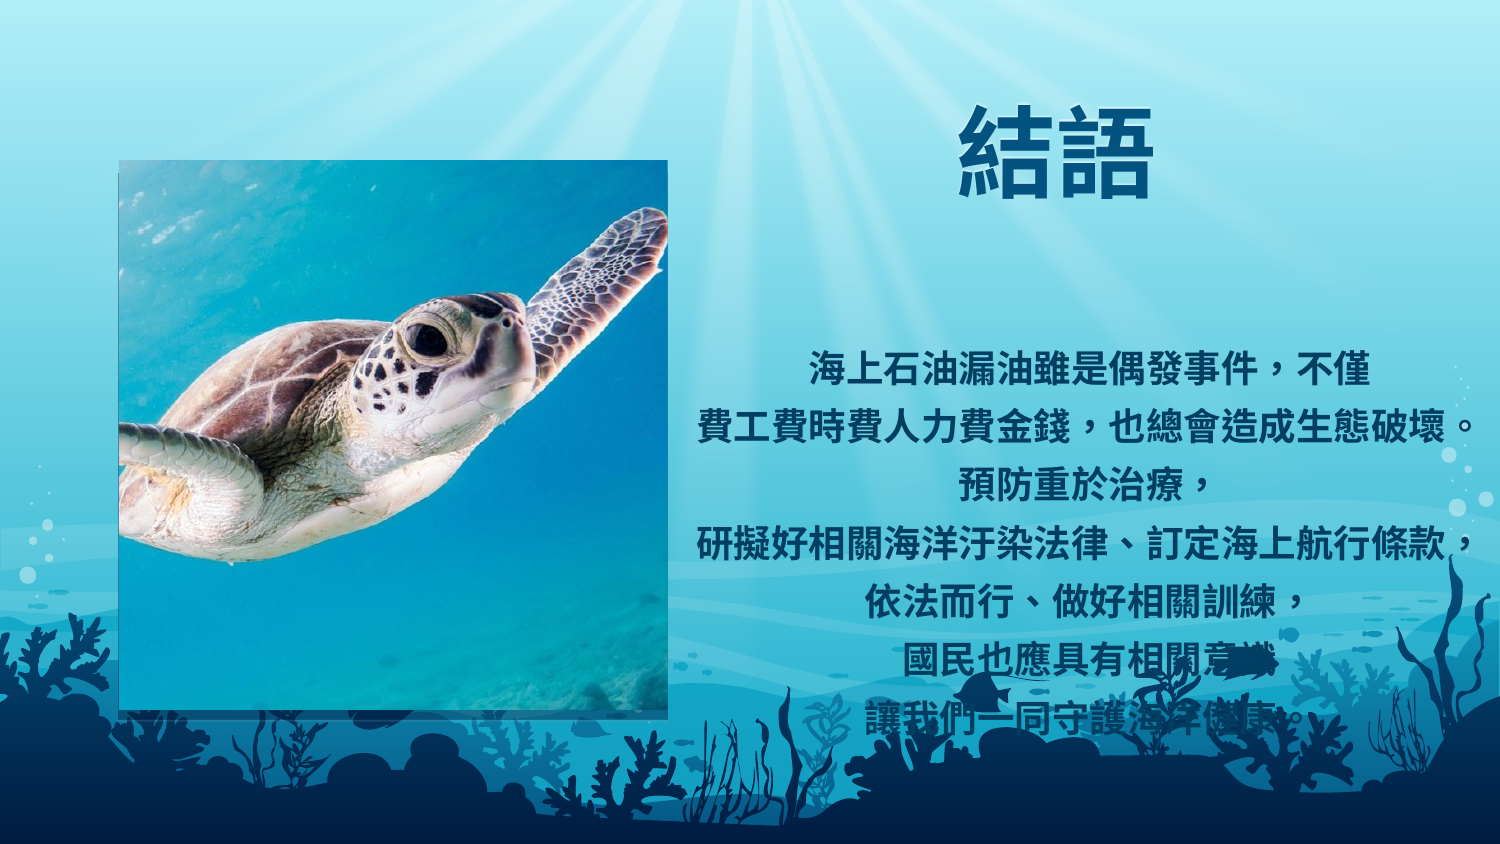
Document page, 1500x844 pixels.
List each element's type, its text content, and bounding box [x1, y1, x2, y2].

text_box 結語 [612, 70, 1500, 213]
text_box 海上石油漏油雖是偶發事件，不僅 費工費時費人力費金錢，也總會造成生態破壞。 預防重於治療， 研擬好相關海洋汙染法律、訂定海上航行條款， 依法而行、做好相關訓練， 國民也應具有相關意識 讓我們一同守護海洋健康。 [574, 316, 1500, 528]
picture [120, 556, 668, 710]
picture [118, 160, 668, 567]
